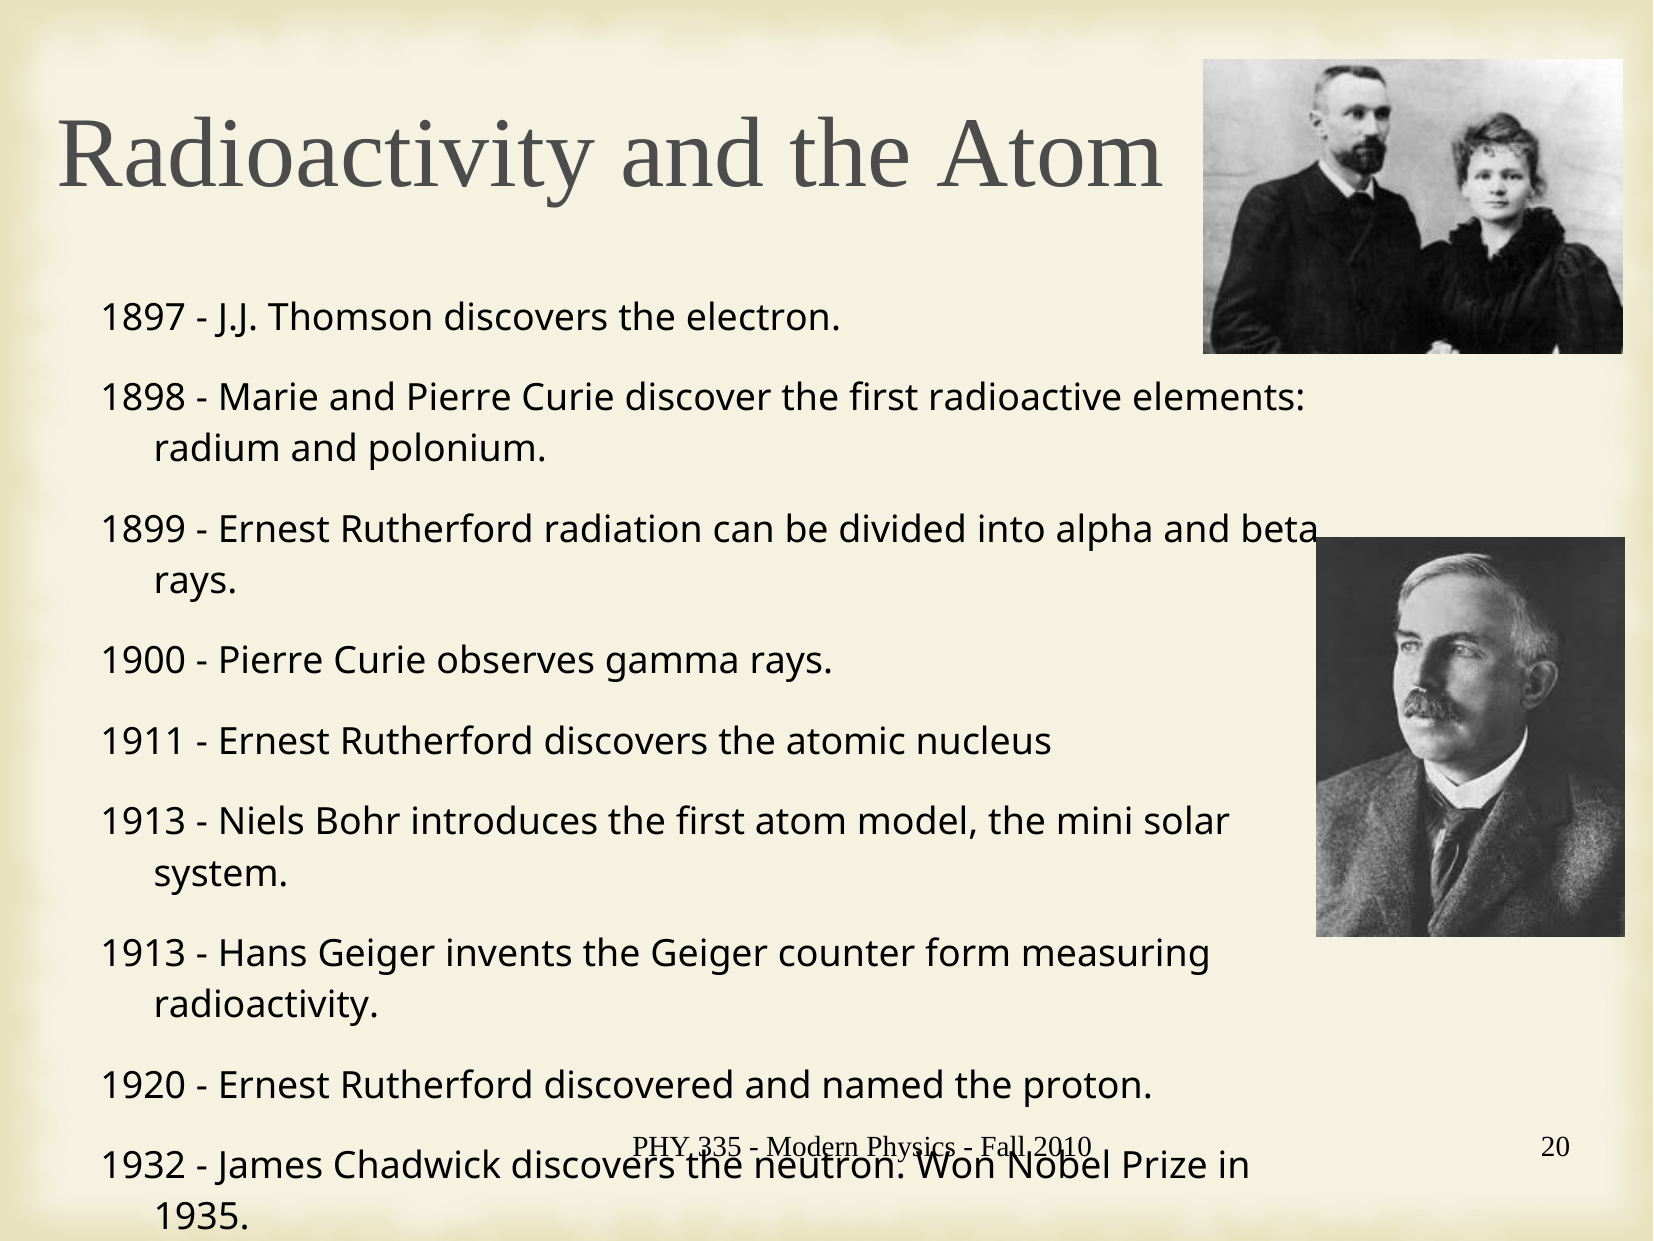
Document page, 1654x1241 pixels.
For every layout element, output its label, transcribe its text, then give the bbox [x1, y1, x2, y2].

title Radioactivity and the Atom [0, 56, 1222, 250]
list 1897 - J.J. Thomson discovers the electron. 1898 - Marie and Pierre Curie discover the first radioactive elements: radium and polonium. 1899 - Ernest Rutherford radiation can be divided into alpha and beta rays. 1900 - Pierre Curie observes gamma rays. 1911 - Ernest Rutherford discovers the atomic nucleus 1913 - Niels Bohr introduces the first atom model, the mini solar system. 1913 - Hans Geiger invents the Geiger counter form measuring radioactivity. 1920 - Ernest Rutherford discovered and named the proton. 1932 - James Chadwick discovers the neutron. Won Nobel Prize in 1935. [82, 290, 1351, 1095]
picture [0, 0, 1653, 1241]
